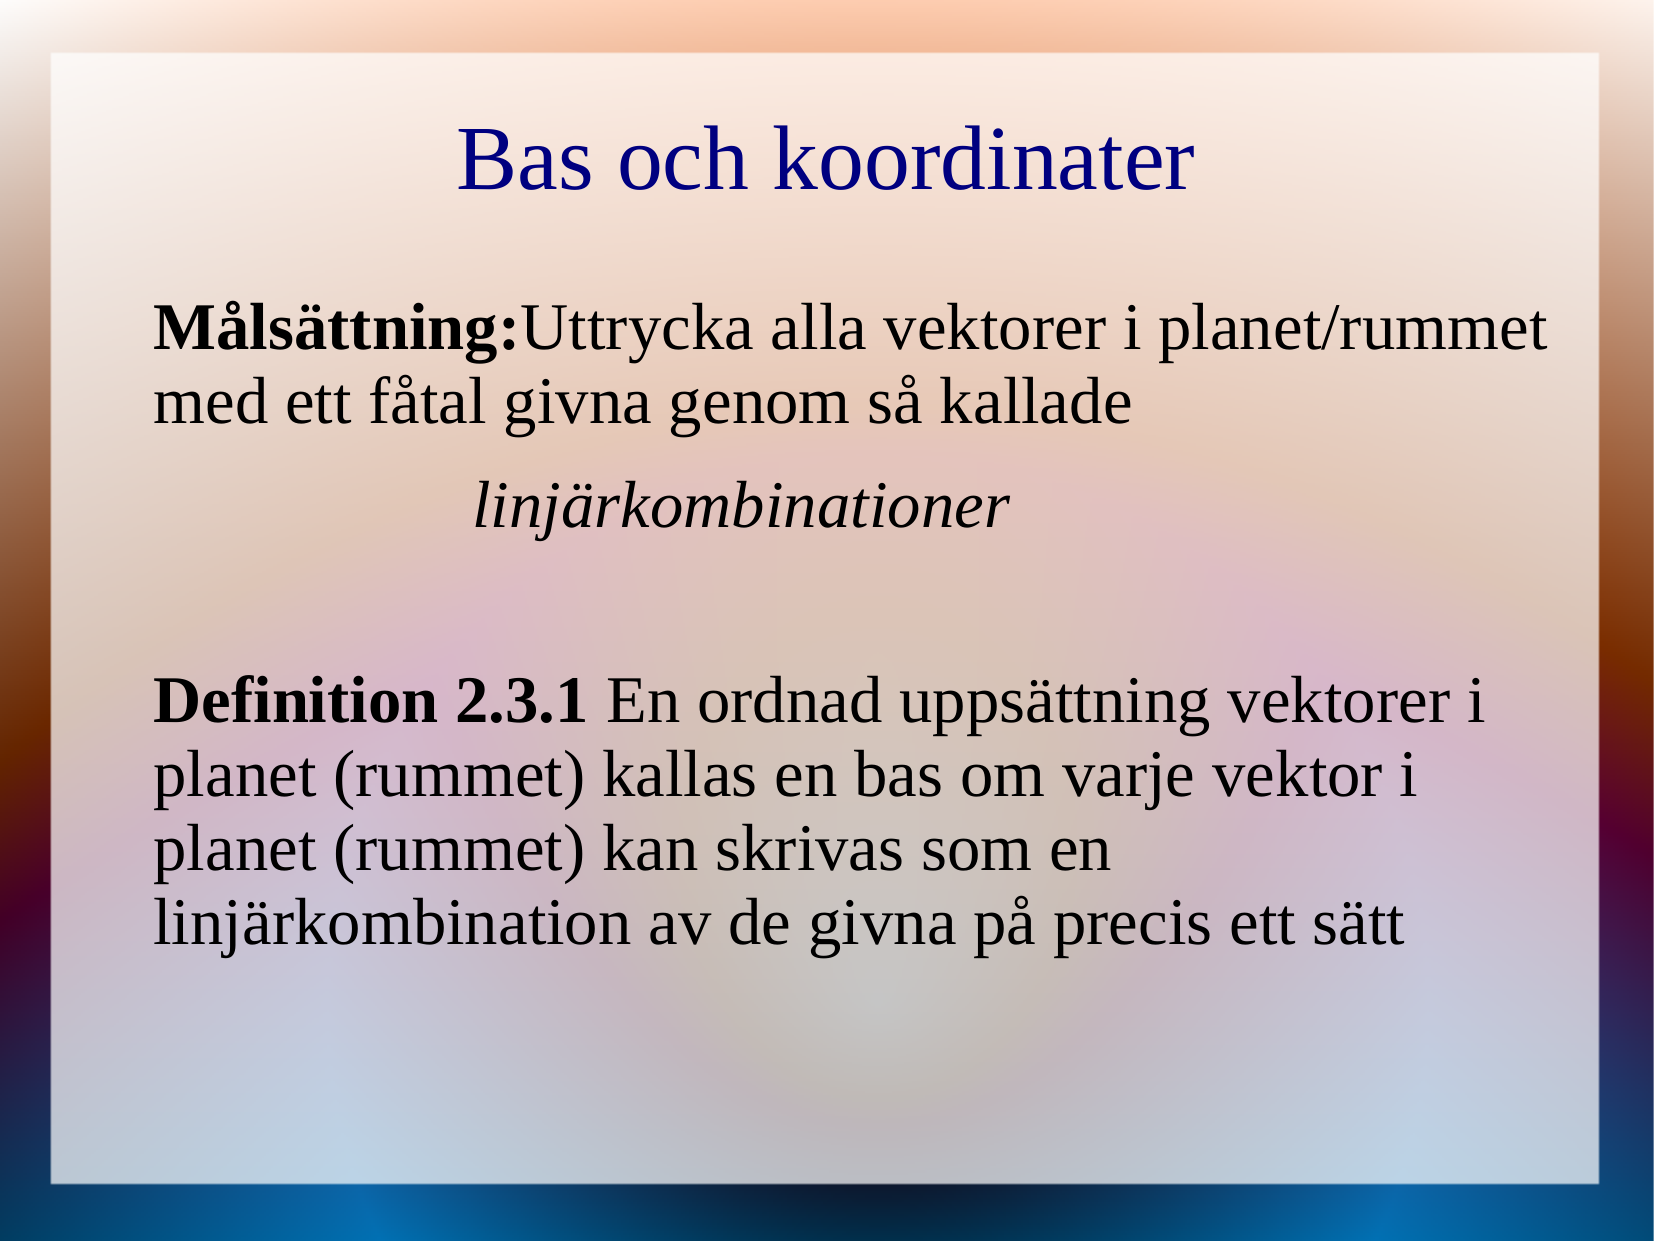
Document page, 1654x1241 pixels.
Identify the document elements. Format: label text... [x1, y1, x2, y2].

title Bas och koordinater [82, 62, 1571, 256]
list Målsättning:Uttrycka alla vektorer i planet/rummet med ett fåtal givna genom så kallade linjärkombinationer Definition 2.3.1 En ordnad uppsättning vektorer i planet (rummet) kallas en bas om varje vektor i planet (rummet) kan skrivas som en linjärkombination av de givna på precis ett sätt [82, 290, 1571, 1019]
picture [0, 0, 1654, 1241]
